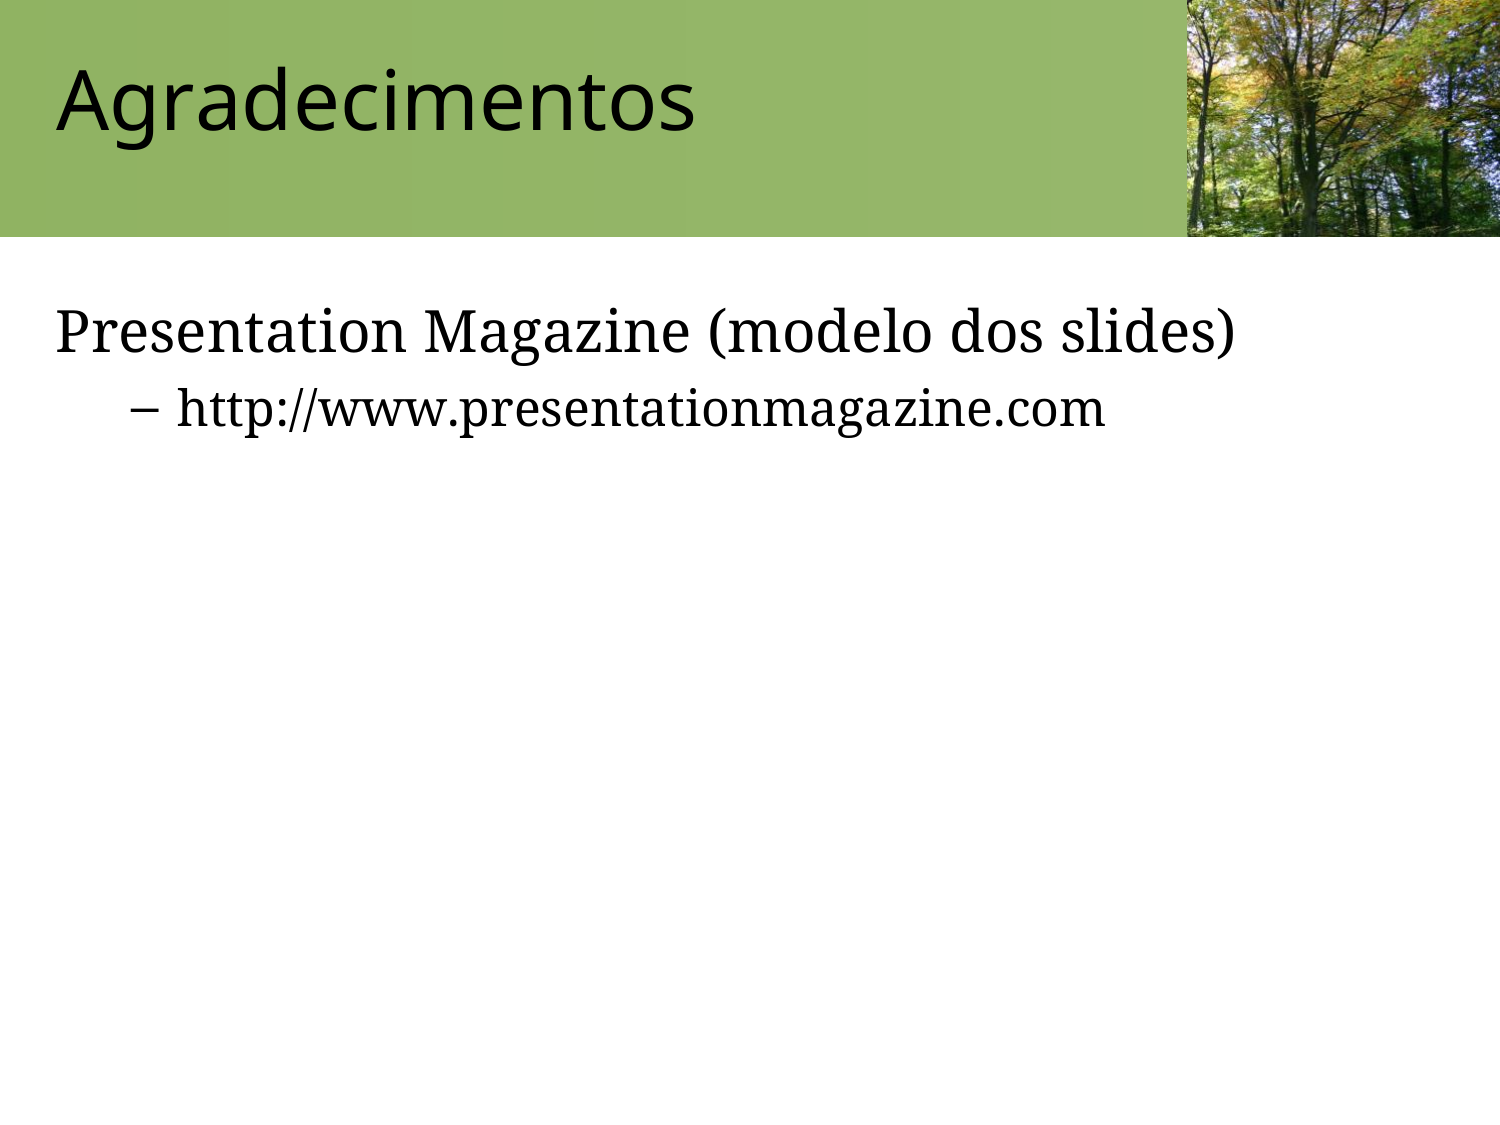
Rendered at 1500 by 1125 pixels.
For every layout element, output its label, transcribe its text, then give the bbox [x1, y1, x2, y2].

title Agradecimentos [41, 21, 1164, 173]
list Presentation Magazine (modelo dos slides) http://www.presentationmagazine.com [41, 286, 1392, 939]
picture [1187, 0, 1500, 237]
